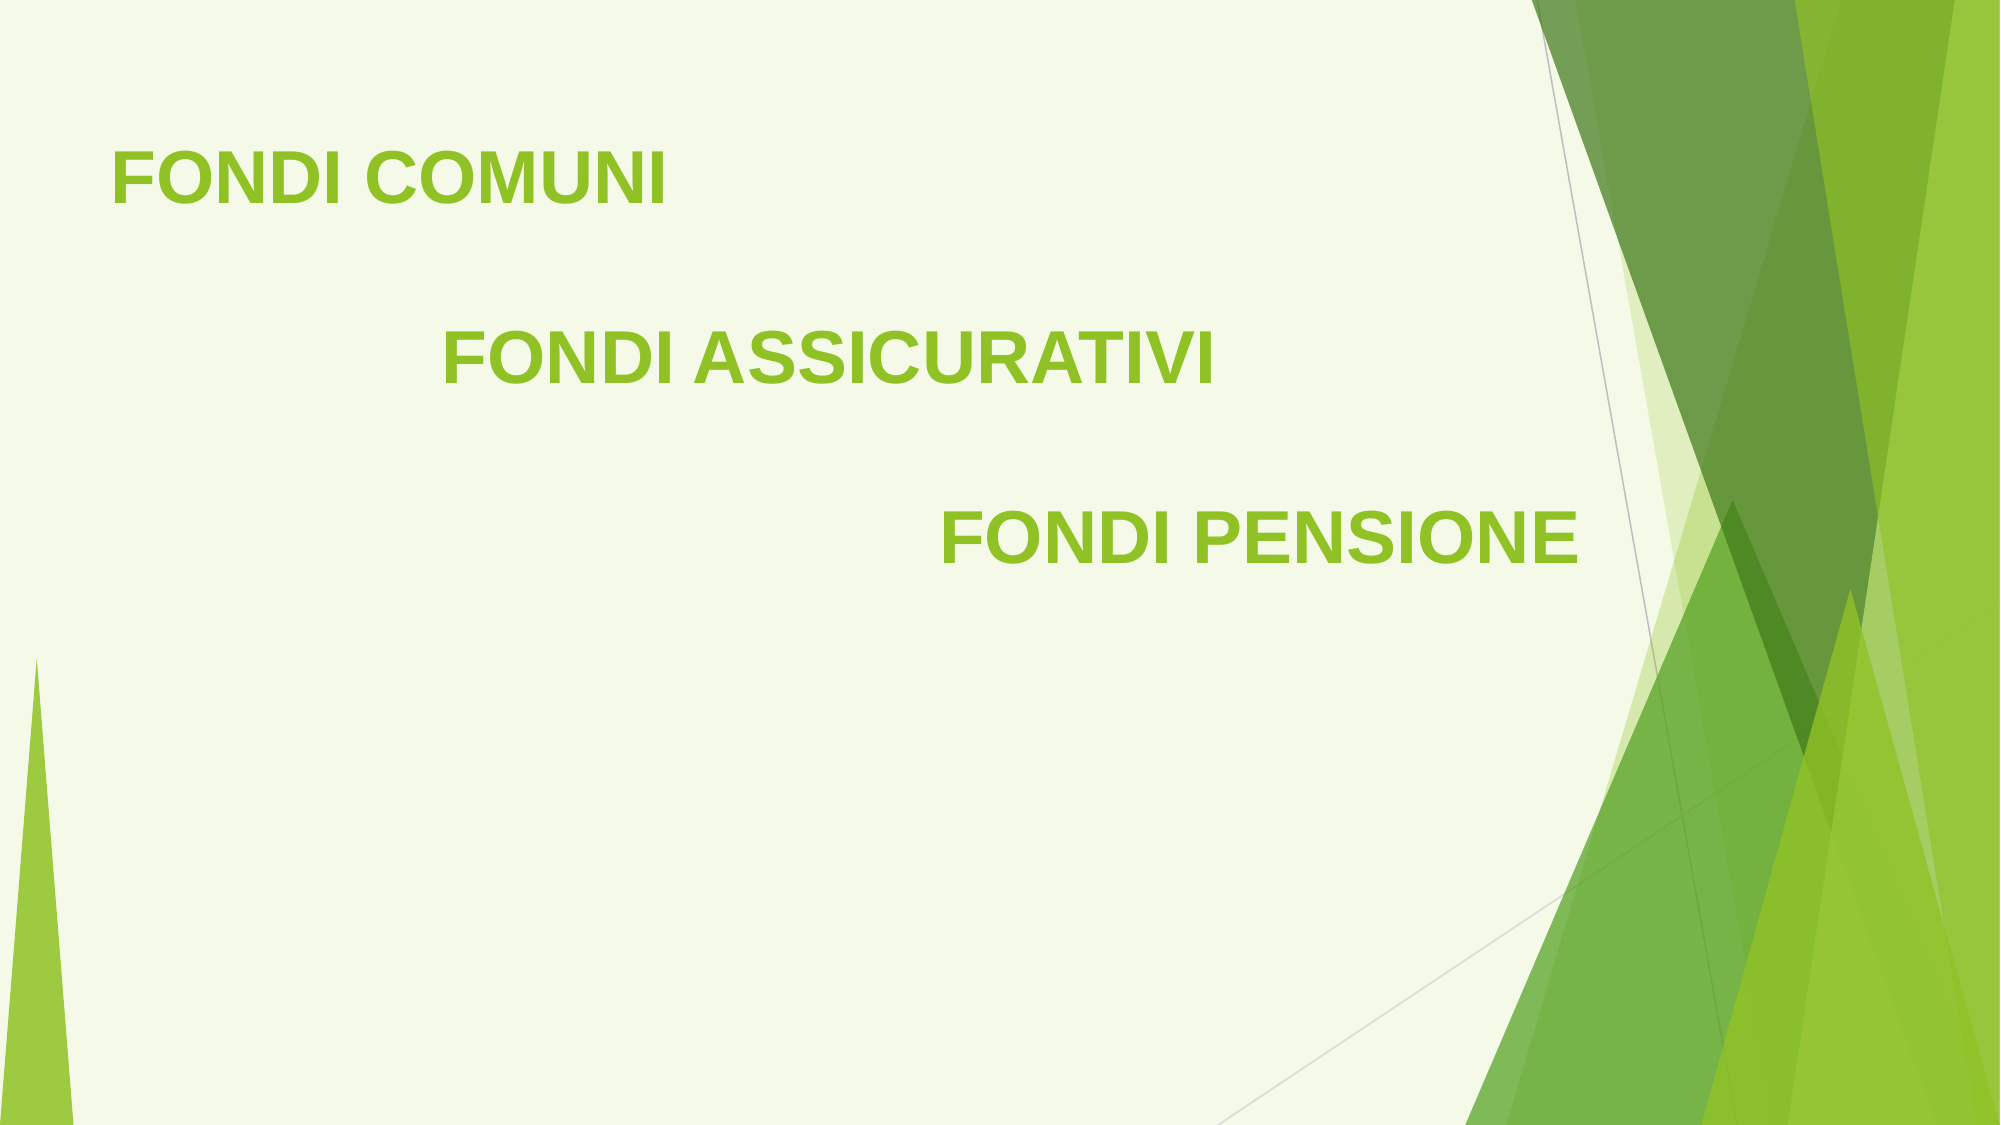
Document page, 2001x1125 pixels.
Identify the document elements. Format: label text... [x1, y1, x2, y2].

title FONDI COMUNI FONDI ASSICURATIVI FONDI PENSIONE [95, 121, 1905, 1004]
